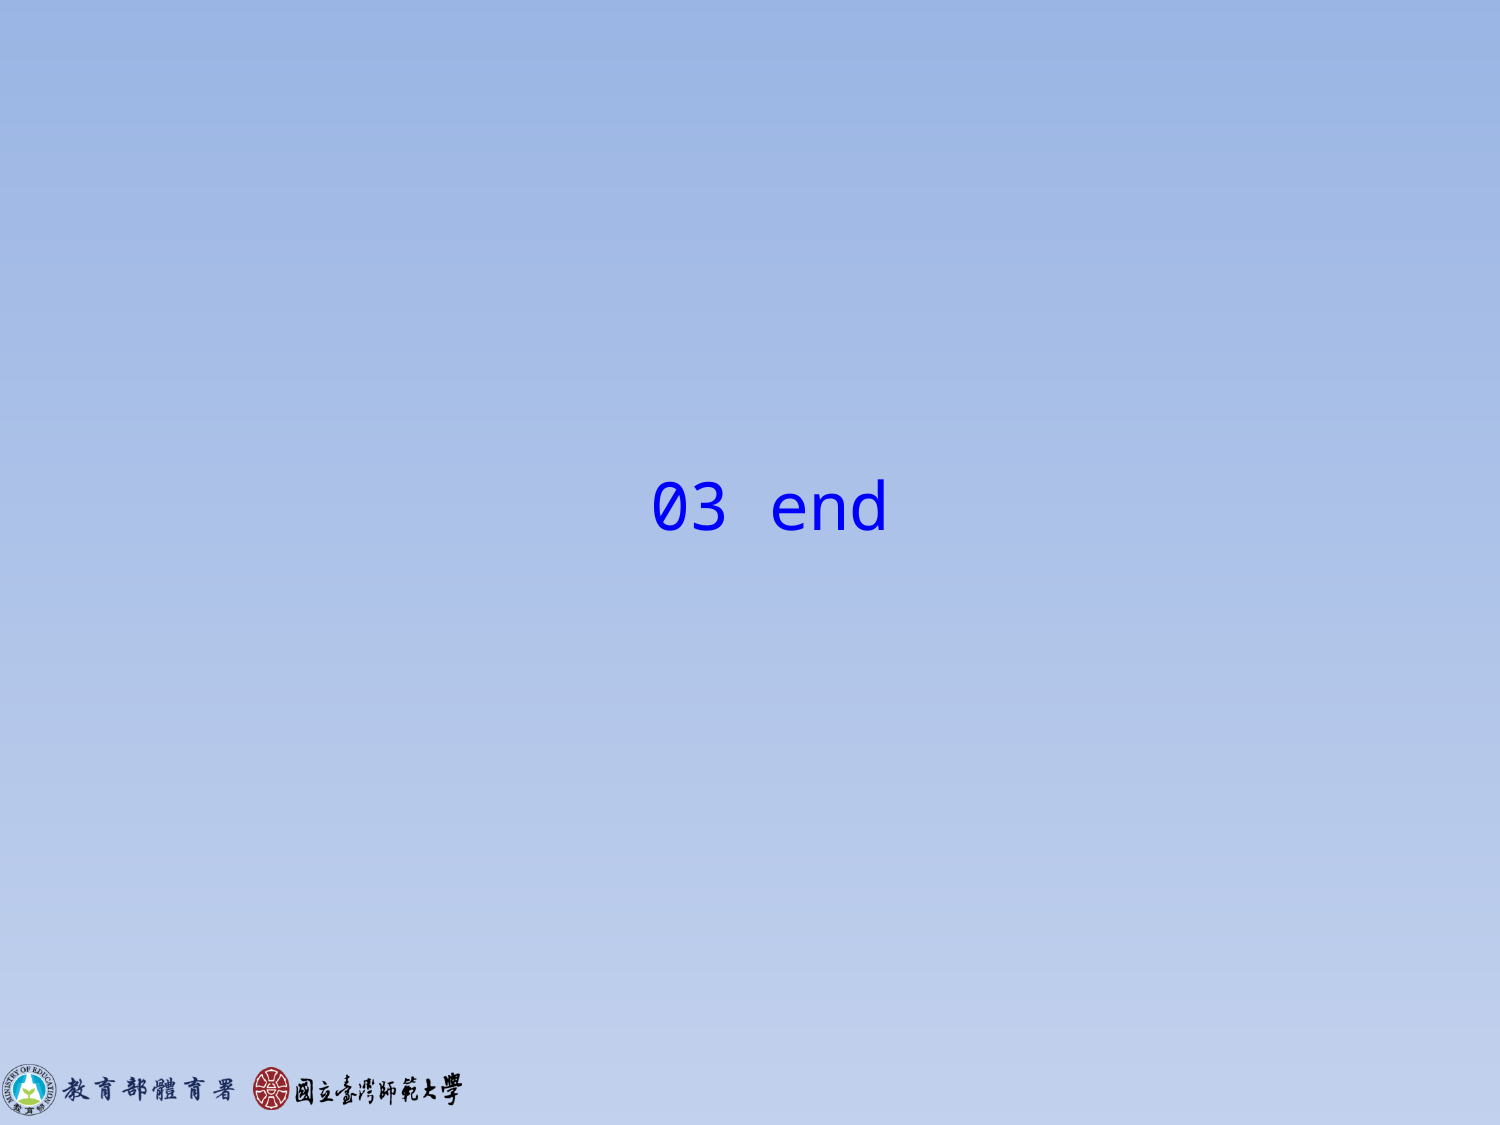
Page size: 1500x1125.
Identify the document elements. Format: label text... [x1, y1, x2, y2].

list 03 end [75, 262, 1426, 1005]
